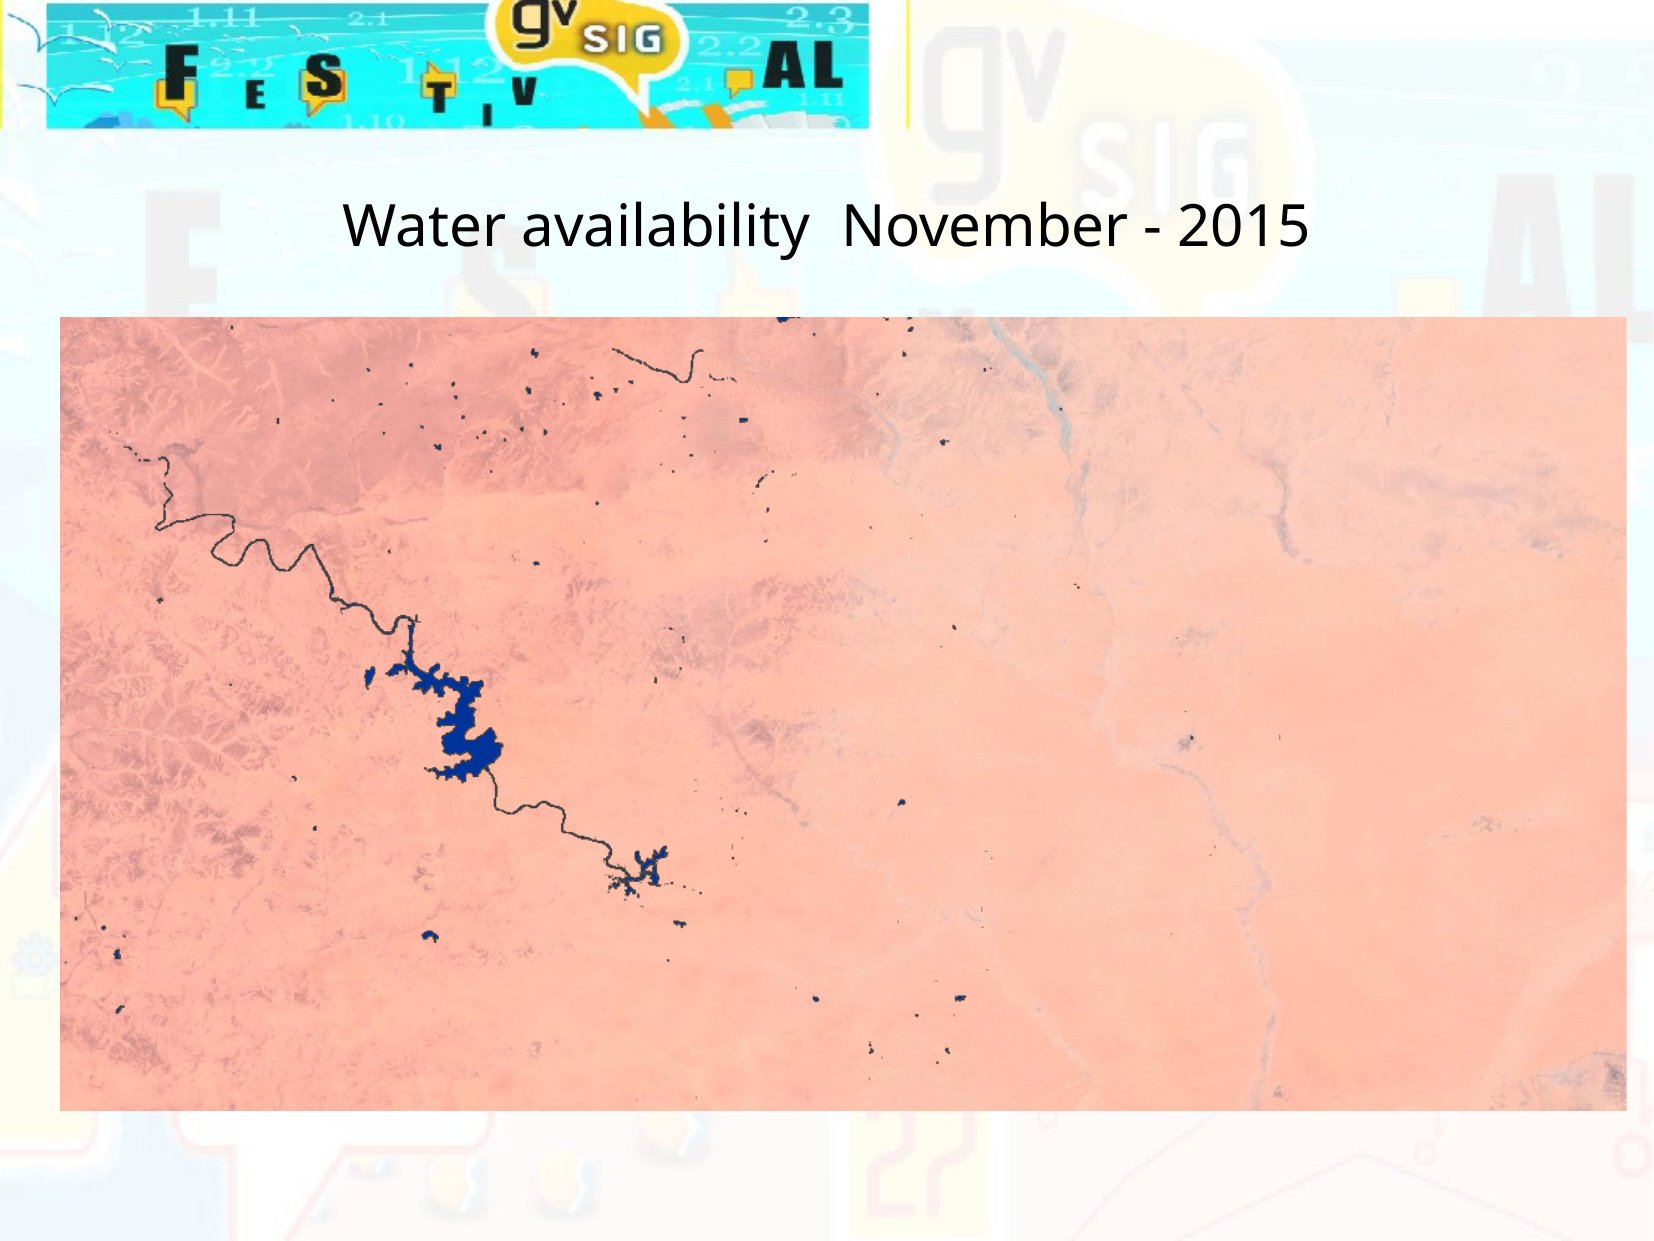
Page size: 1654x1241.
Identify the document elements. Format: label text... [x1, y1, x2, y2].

picture [0, 0, 1654, 1241]
title Water availability November - 2015 [82, 120, 1571, 317]
